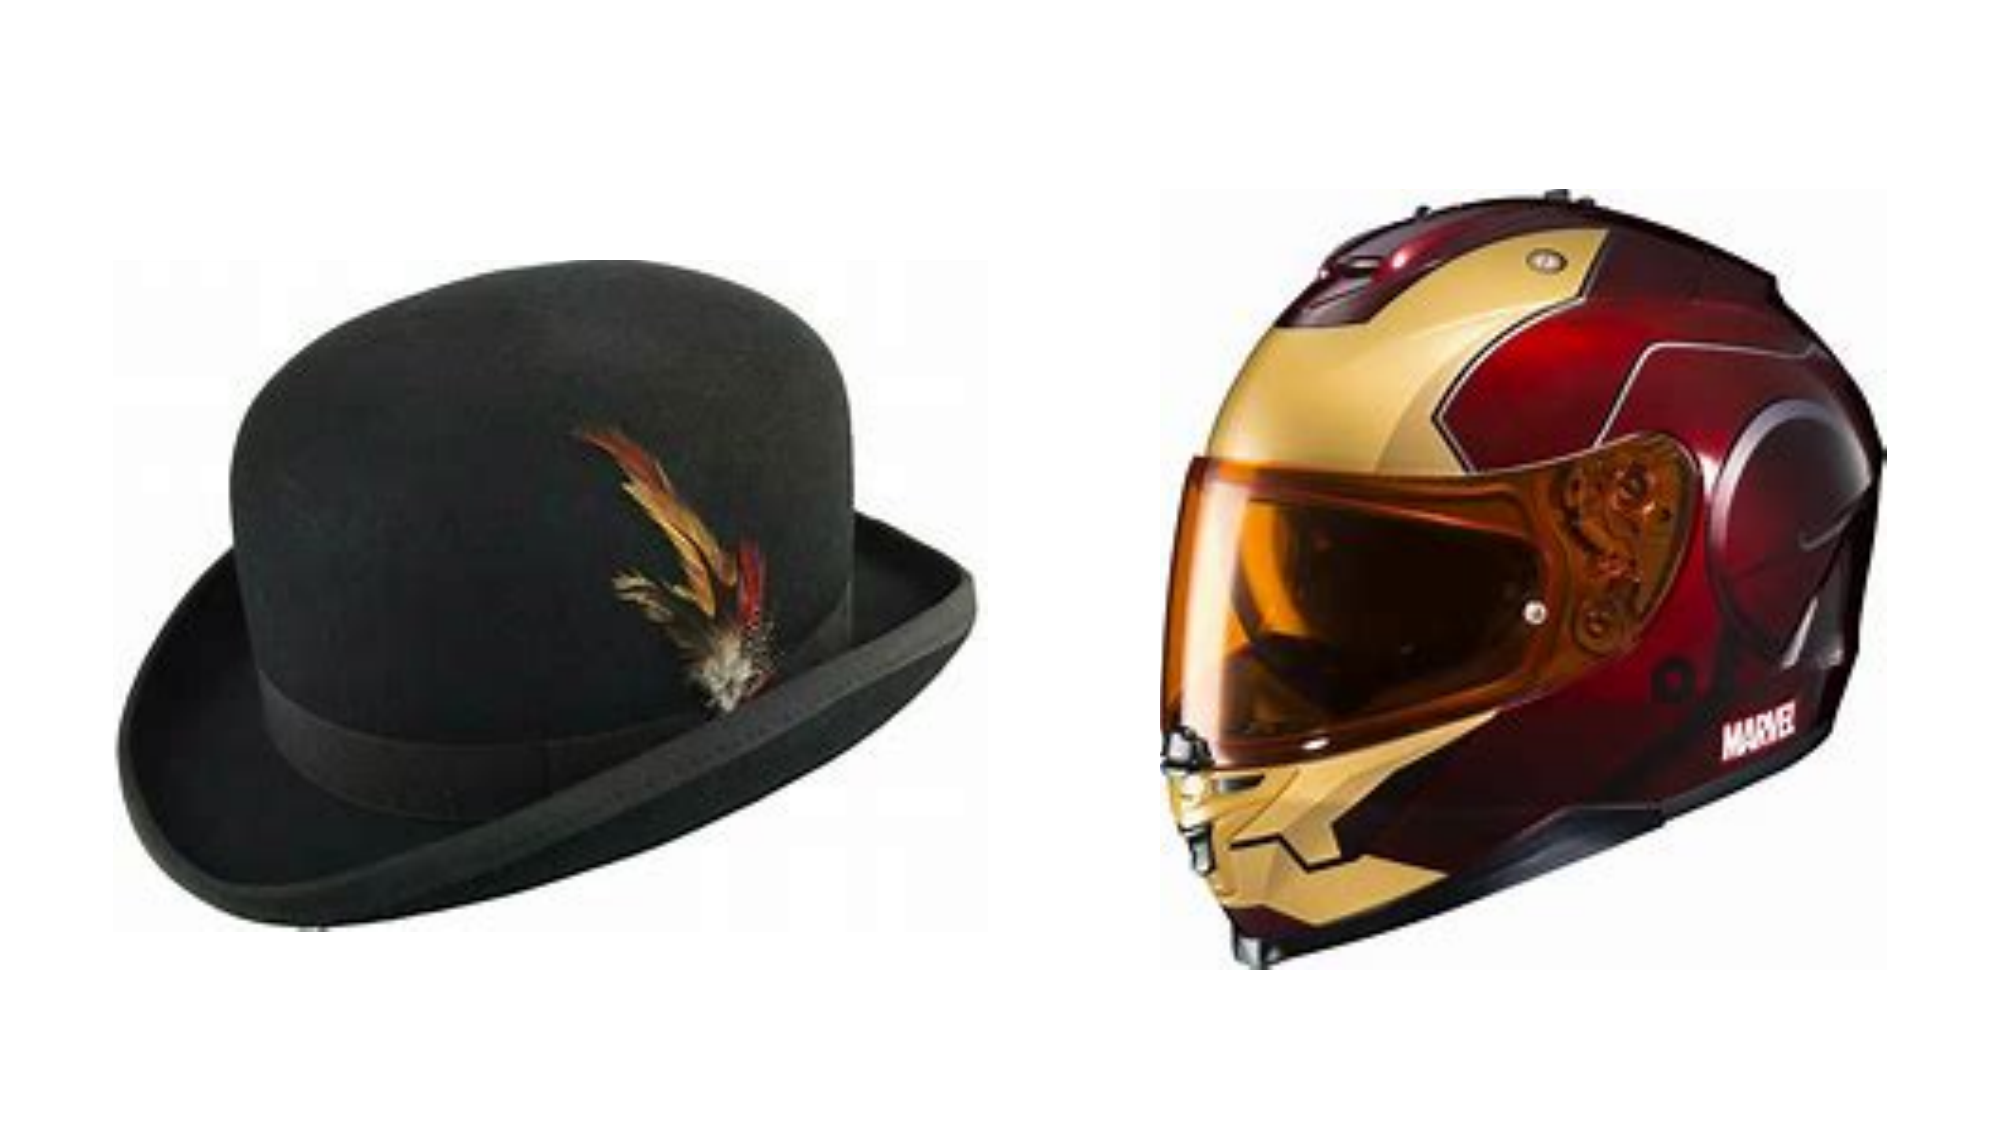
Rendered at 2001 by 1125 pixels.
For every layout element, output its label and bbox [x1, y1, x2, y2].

picture [1160, 189, 1887, 970]
picture [113, 260, 988, 933]
